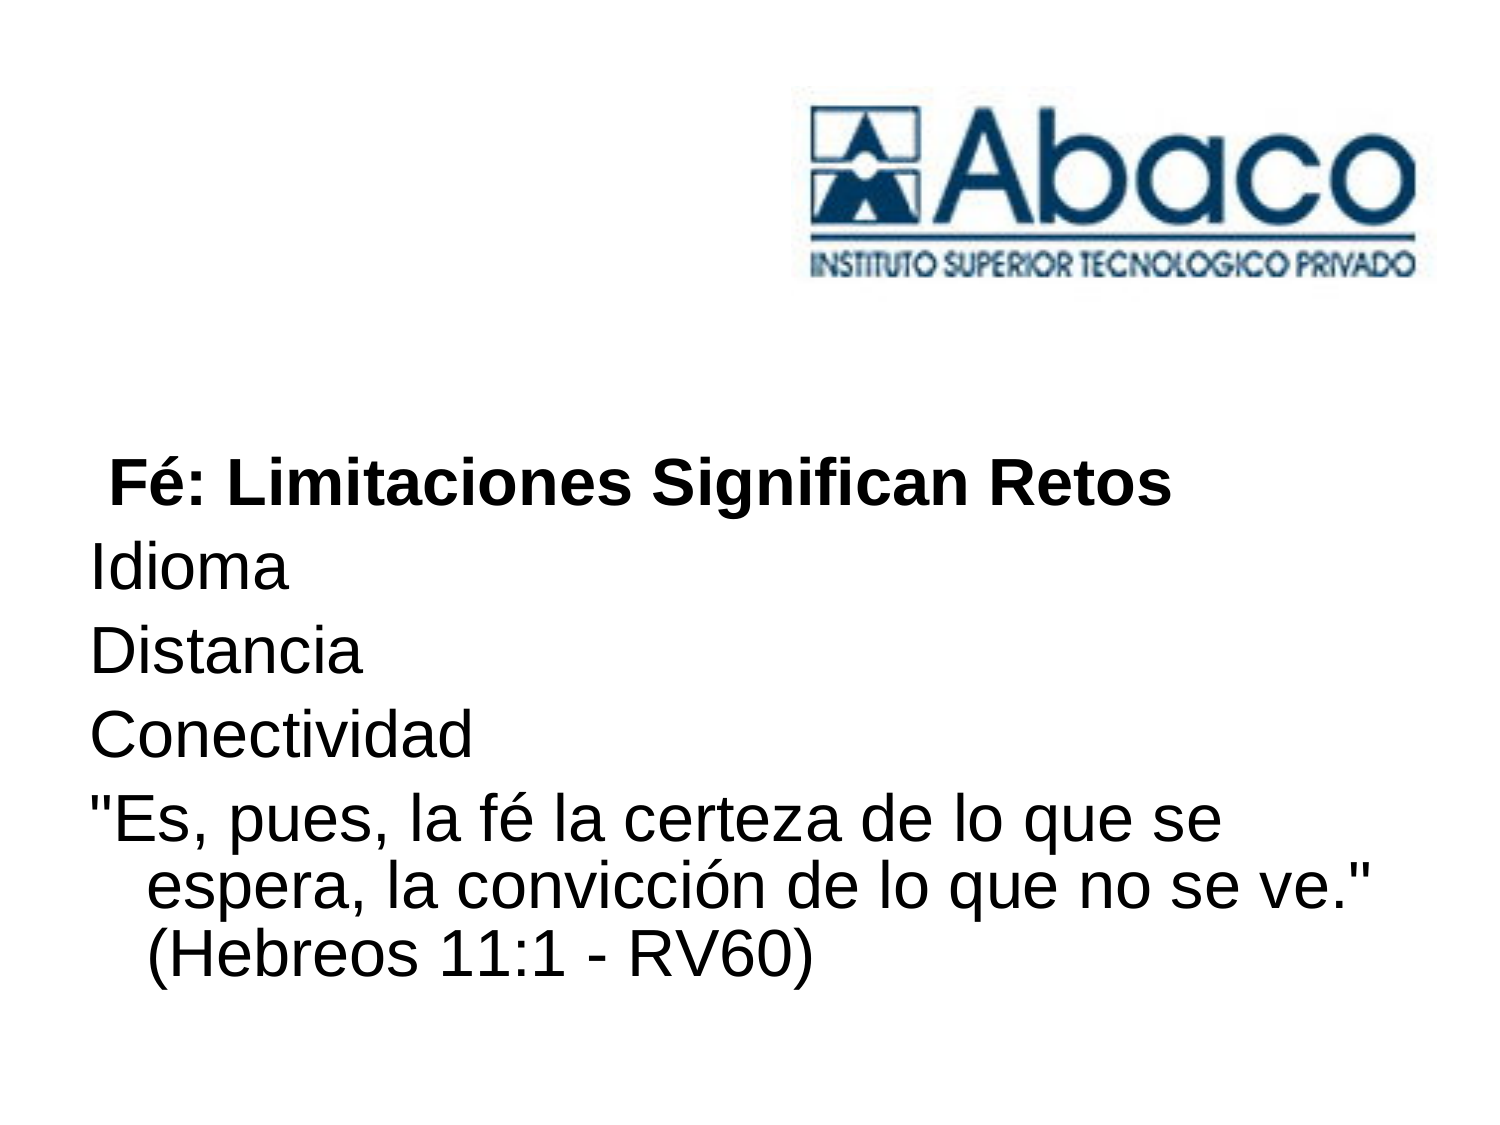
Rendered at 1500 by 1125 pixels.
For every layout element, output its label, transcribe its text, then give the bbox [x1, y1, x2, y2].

list Fé: Limitaciones Significan Retos Idioma Distancia Conectividad "Es, pues, la fé la certeza de lo que se espera, la convicción de lo que no se ve." (Hebreos 11:1 - RV60) [75, 444, 1426, 1083]
picture [791, 86, 1437, 302]
